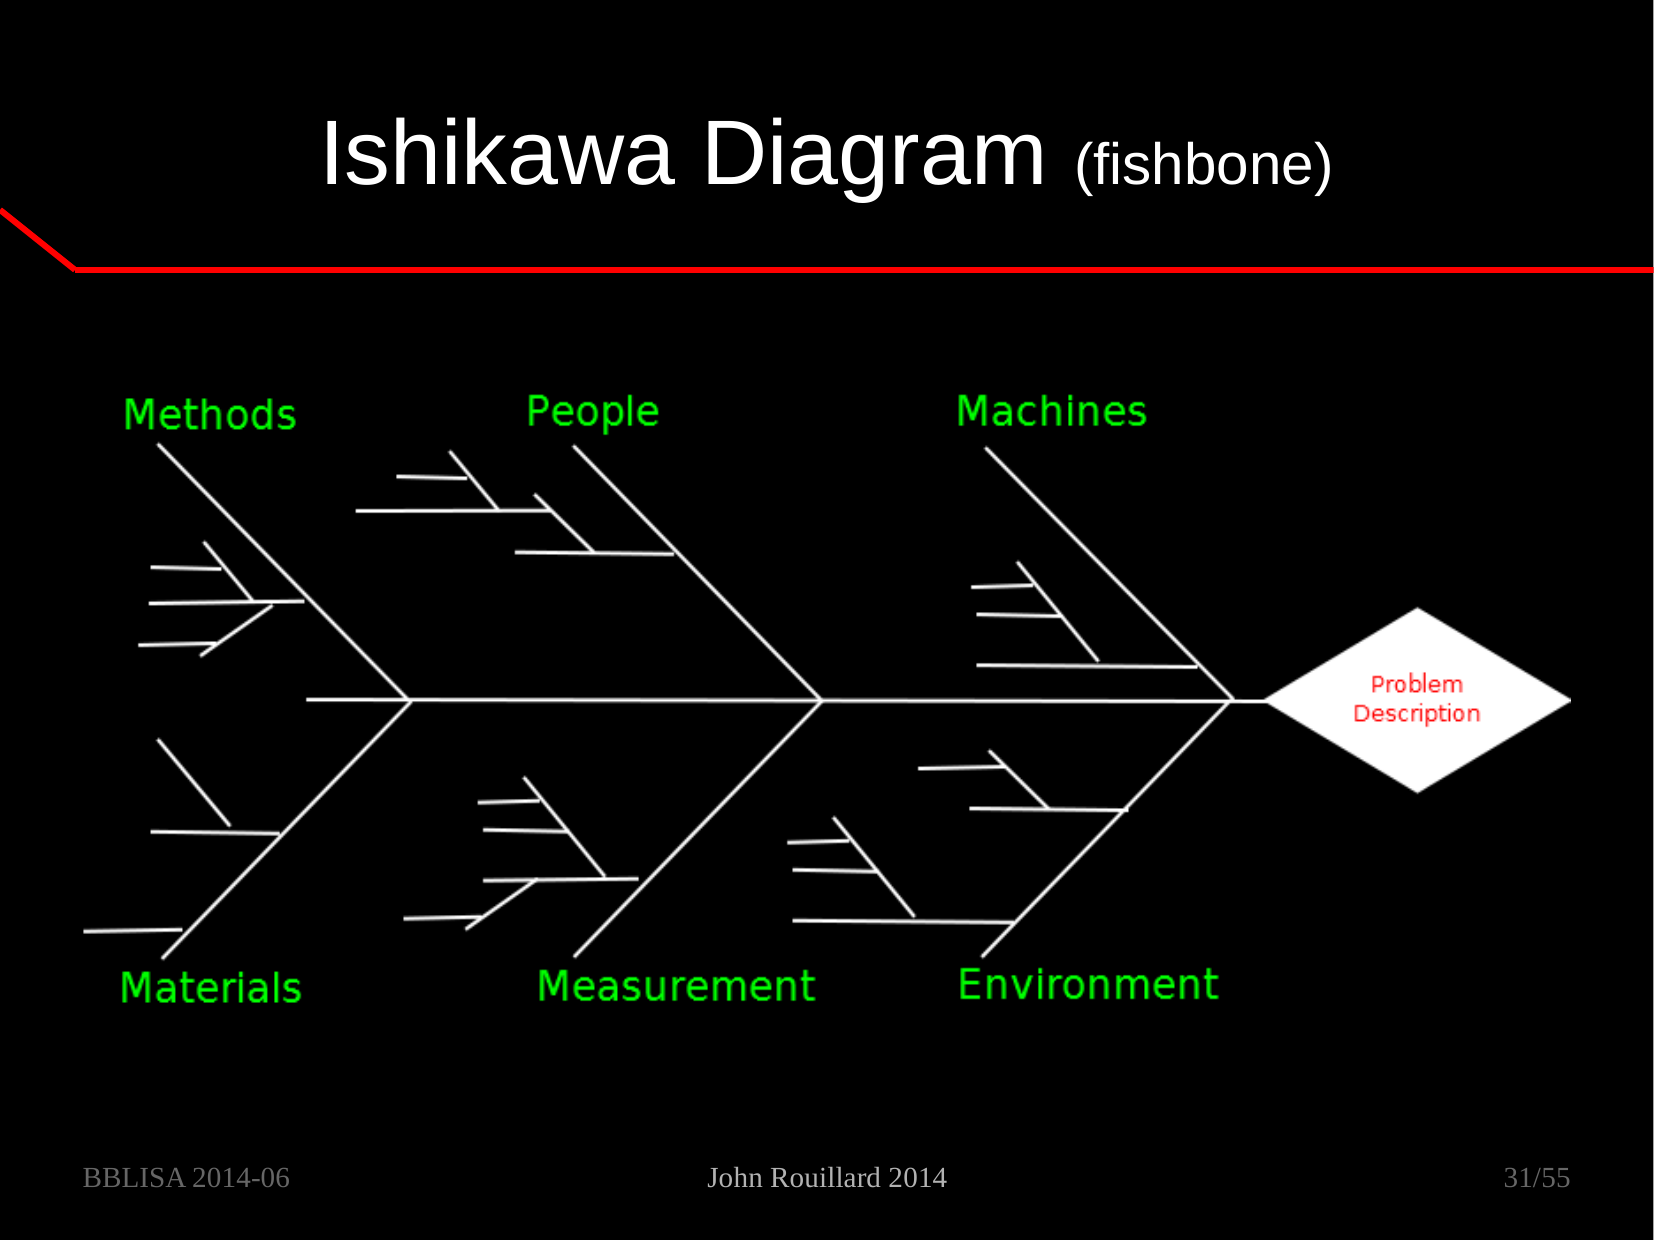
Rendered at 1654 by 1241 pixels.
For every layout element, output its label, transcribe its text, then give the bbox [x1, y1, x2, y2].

picture [82, 388, 1571, 1012]
title Ishikawa Diagram (fishbone) [82, 49, 1571, 257]
